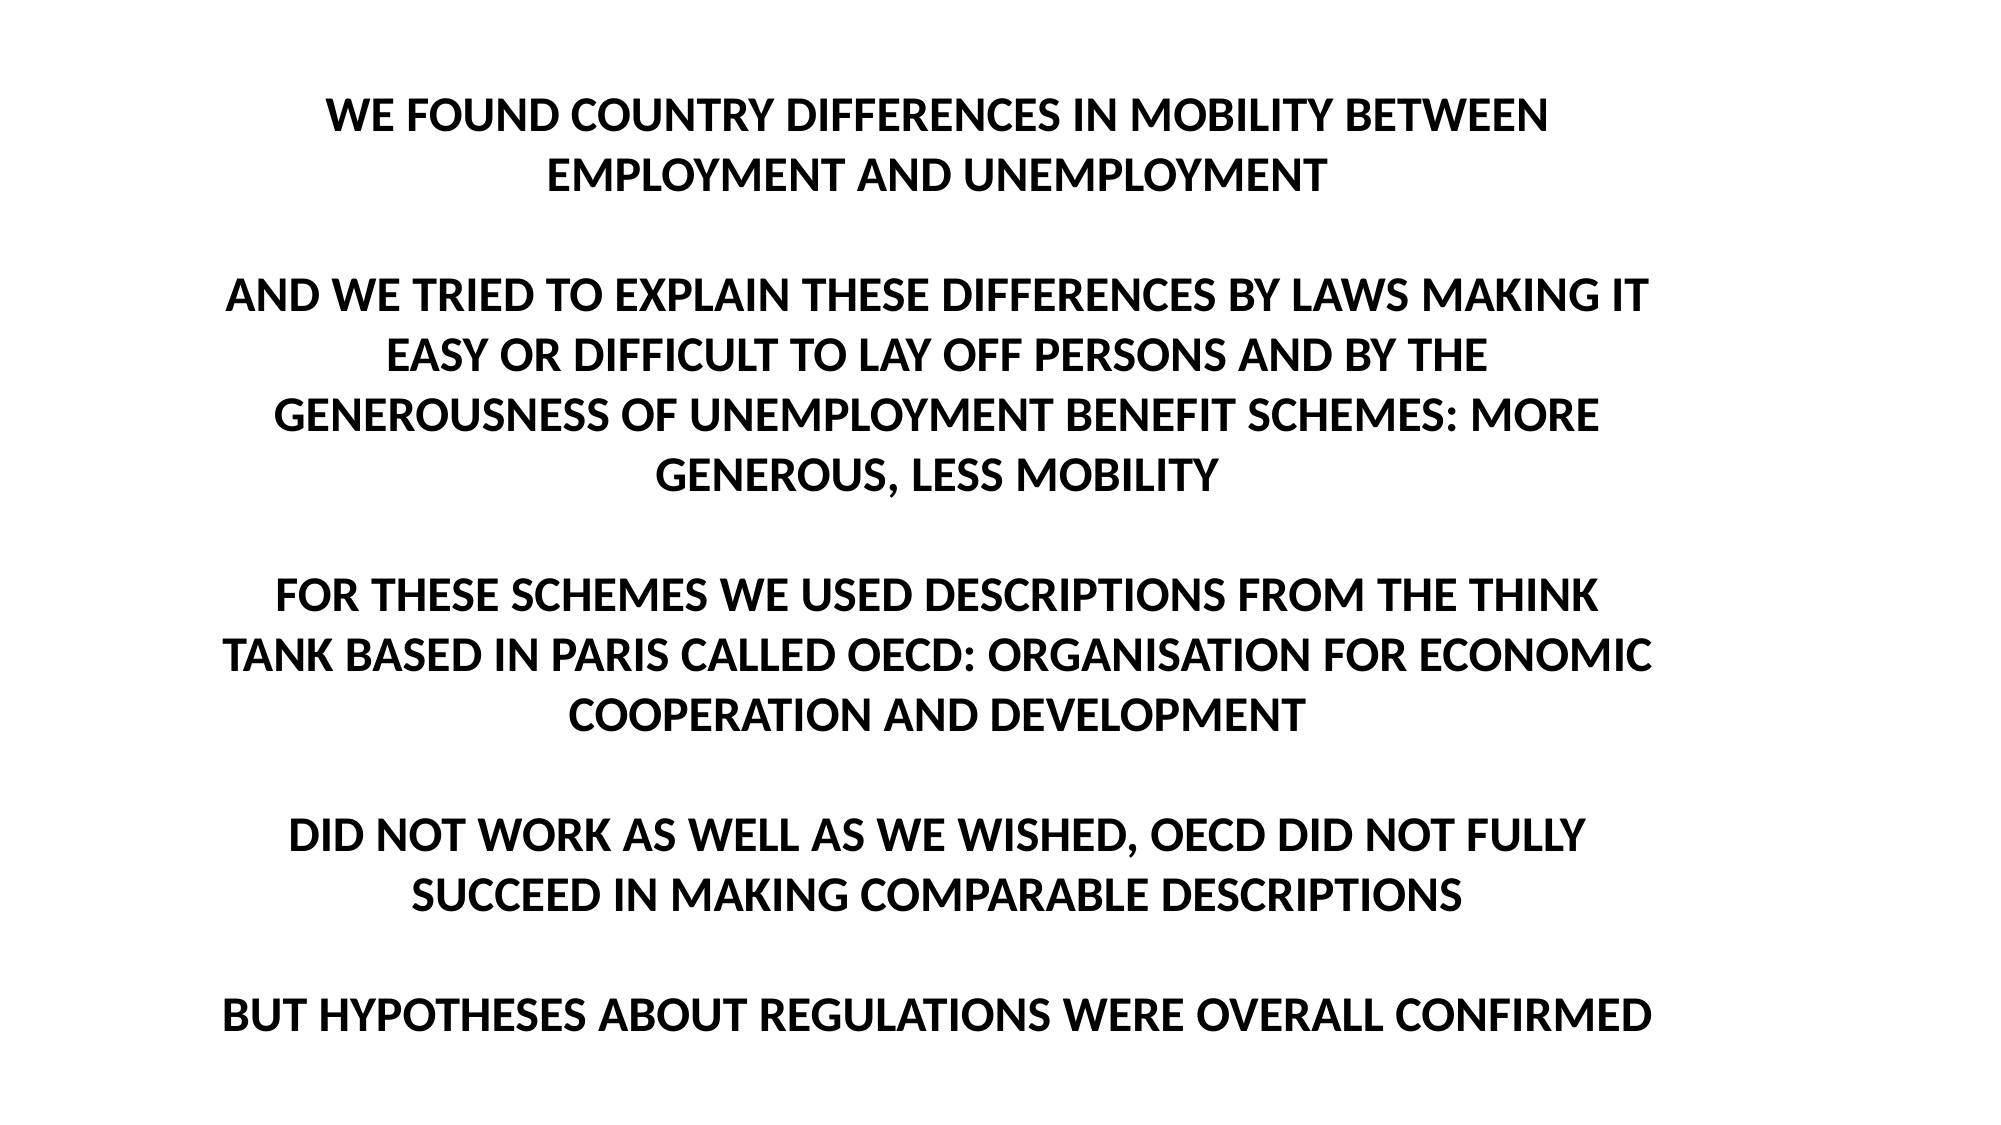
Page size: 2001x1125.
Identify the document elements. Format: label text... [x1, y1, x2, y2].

text_box WE FOUND COUNTRY DIFFERENCES IN MOBILITY BETWEEN EMPLOYMENT AND UNEMPLOYMENT AND WE TRIED TO EXPLAIN THESE DIFFERENCES BY LAWS MAKING IT EASY OR DIFFICULT TO LAY OFF PERSONS AND BY THE GENEROUSNESS OF UNEMPLOYMENT BENEFIT SCHEMES: MORE GENEROUS, LESS MOBILITY FOR THESE SCHEMES WE USED DESCRIPTIONS FROM THE THINK TANK BASED IN PARIS CALLED OECD: ORGANISATION FOR ECONOMIC COOPERATION AND DEVELOPMENT DID NOT WORK AS WELL AS WE WISHED, OECD DID NOT FULLY SUCCEED IN MAKING COMPARABLE DESCRIPTIONS BUT HYPOTHESES ABOUT REGULATIONS WERE OVERALL CONFIRMED [203, 73, 1671, 1059]
